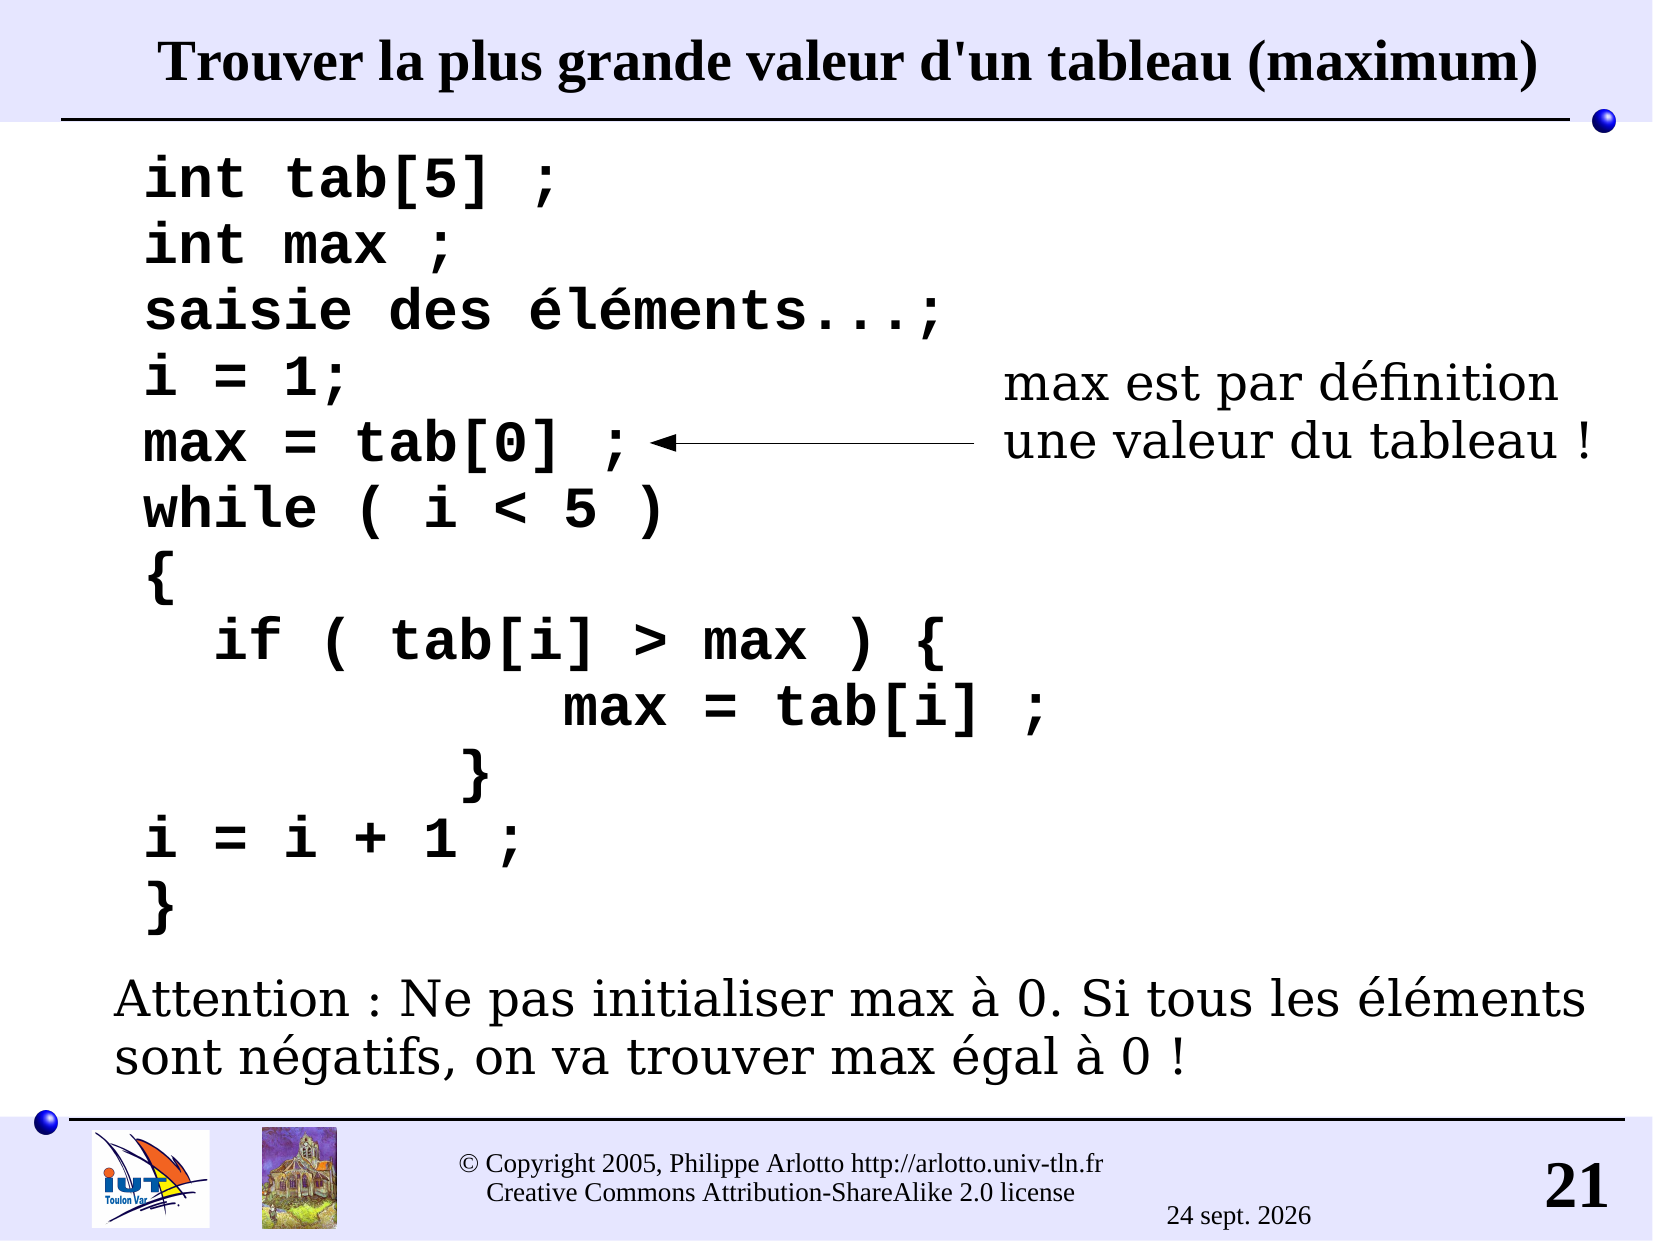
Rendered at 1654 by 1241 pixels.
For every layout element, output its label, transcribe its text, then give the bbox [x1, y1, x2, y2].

text_box Attention : Ne pas initialiser max à 0. Si tous les éléments sont négatifs, on va trouver max égal à 0 ! [114, 969, 1589, 1087]
text_box max est par définition une valeur du tableau ! [1003, 354, 1596, 471]
title Trouver la plus grande valeur d'un tableau (maximum) [95, 14, 1585, 107]
picture [262, 1127, 337, 1229]
text_box int tab[5] ; int max ; saisie des éléments...; i = 1; max = tab[0] ; while ( i < 5 ) { if ( tab[i] > max ) { max = tab[i] ; } i = i + 1 ; } [143, 149, 1414, 942]
